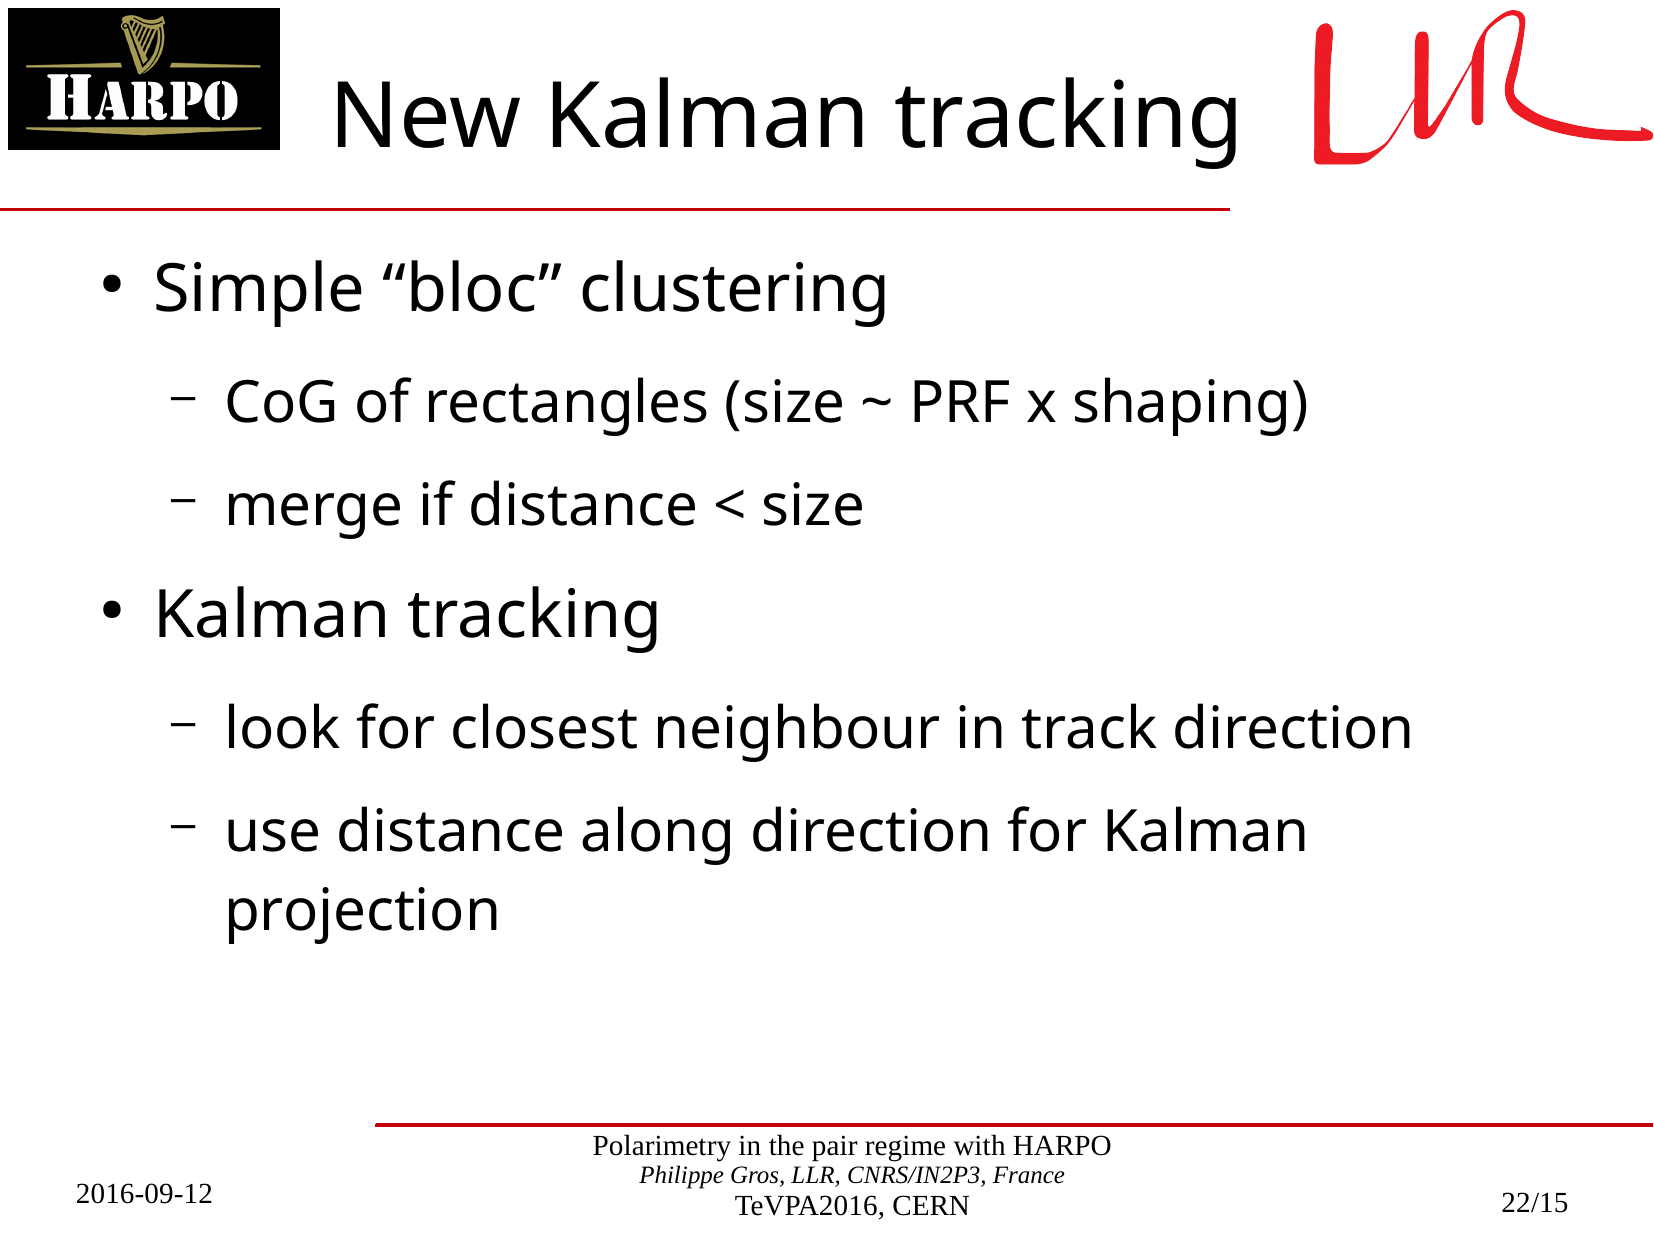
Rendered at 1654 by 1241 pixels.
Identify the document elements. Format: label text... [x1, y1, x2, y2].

picture [8, 8, 280, 150]
list Simple “bloc” clustering CoG of rectangles (size ~ PRF x shaping) merge if distance < size Kalman tracking look for closest neighbour in track direction use distance along direction for Kalman projection [82, 239, 1571, 1102]
title New Kalman tracking [284, 14, 1290, 210]
picture [1314, 10, 1653, 165]
